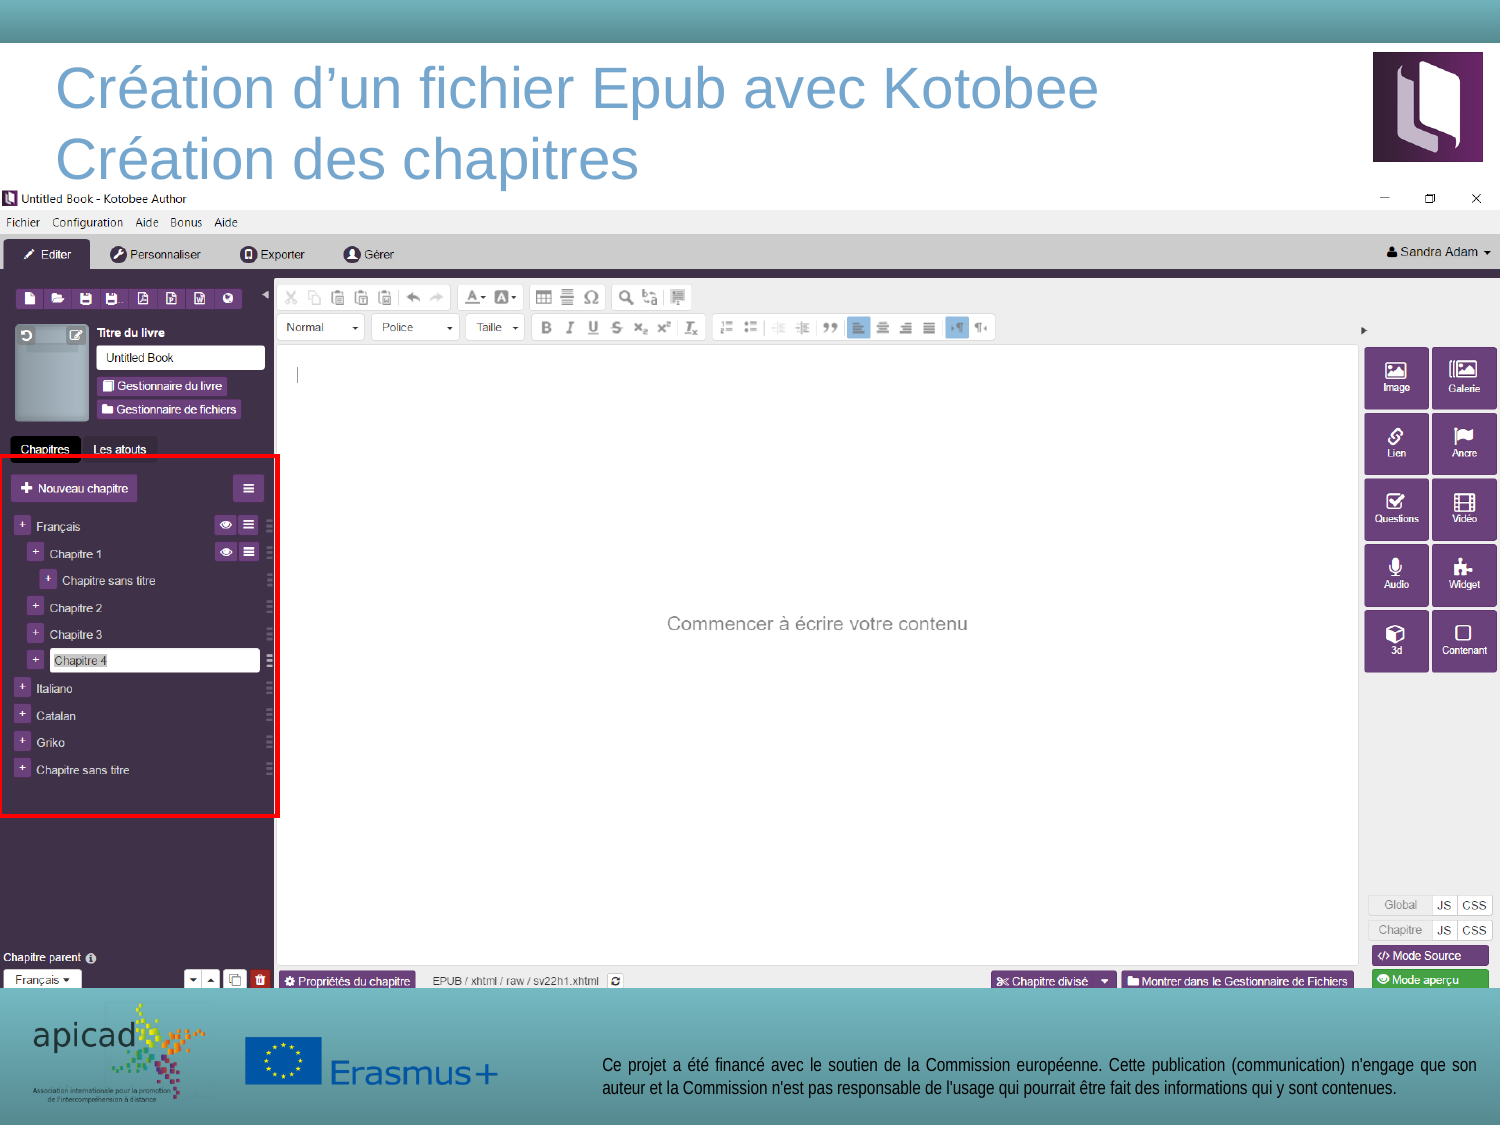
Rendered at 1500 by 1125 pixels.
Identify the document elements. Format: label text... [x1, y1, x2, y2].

text_box Création d’un fichier Epub avec Kotobee [41, 42, 1353, 113]
text_box [0, 988, 1500, 1125]
text_box Ce projet a été financé avec le soutien de la Commission européenne. Cette publication (communication) n'engage que son auteur et la Commission n'est pas responsable de l'usage qui pourrait être fait des informations qui y sont contenues. [596, 1046, 1483, 1105]
picture [0, 187, 1500, 988]
picture [2, 458, 275, 814]
picture [1373, 52, 1483, 162]
picture [230, 1023, 512, 1098]
text_box Création des chapitres [41, 113, 1353, 200]
picture [29, 999, 213, 1108]
text_box [0, 0, 1500, 43]
